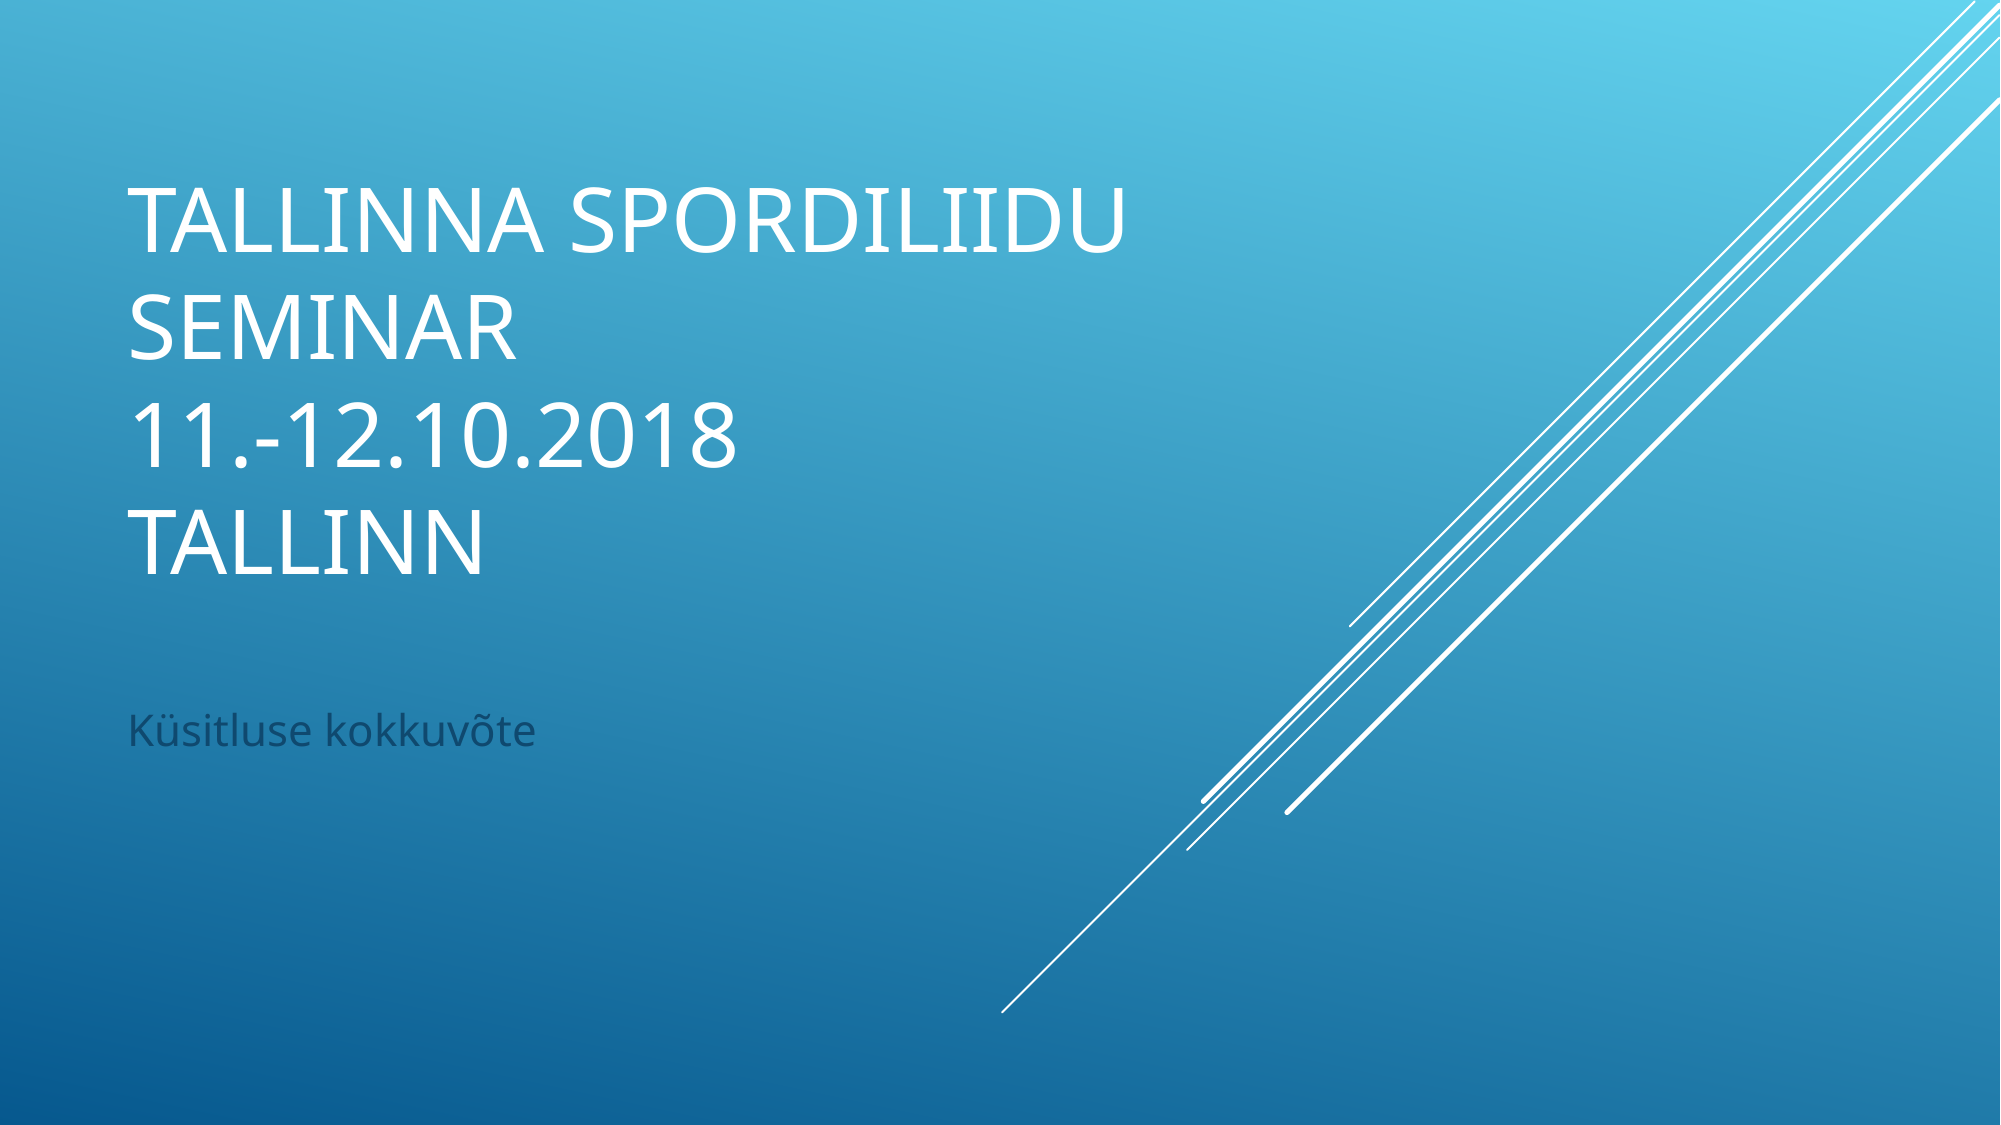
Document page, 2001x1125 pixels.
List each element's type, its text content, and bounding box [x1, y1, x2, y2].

subtitle Küsitluse kokkuvõte [112, 630, 1163, 950]
title TALLINNA SPORDILIIDU SEMINAR 11.-12.10.2018 tallinn [112, 112, 1425, 601]
